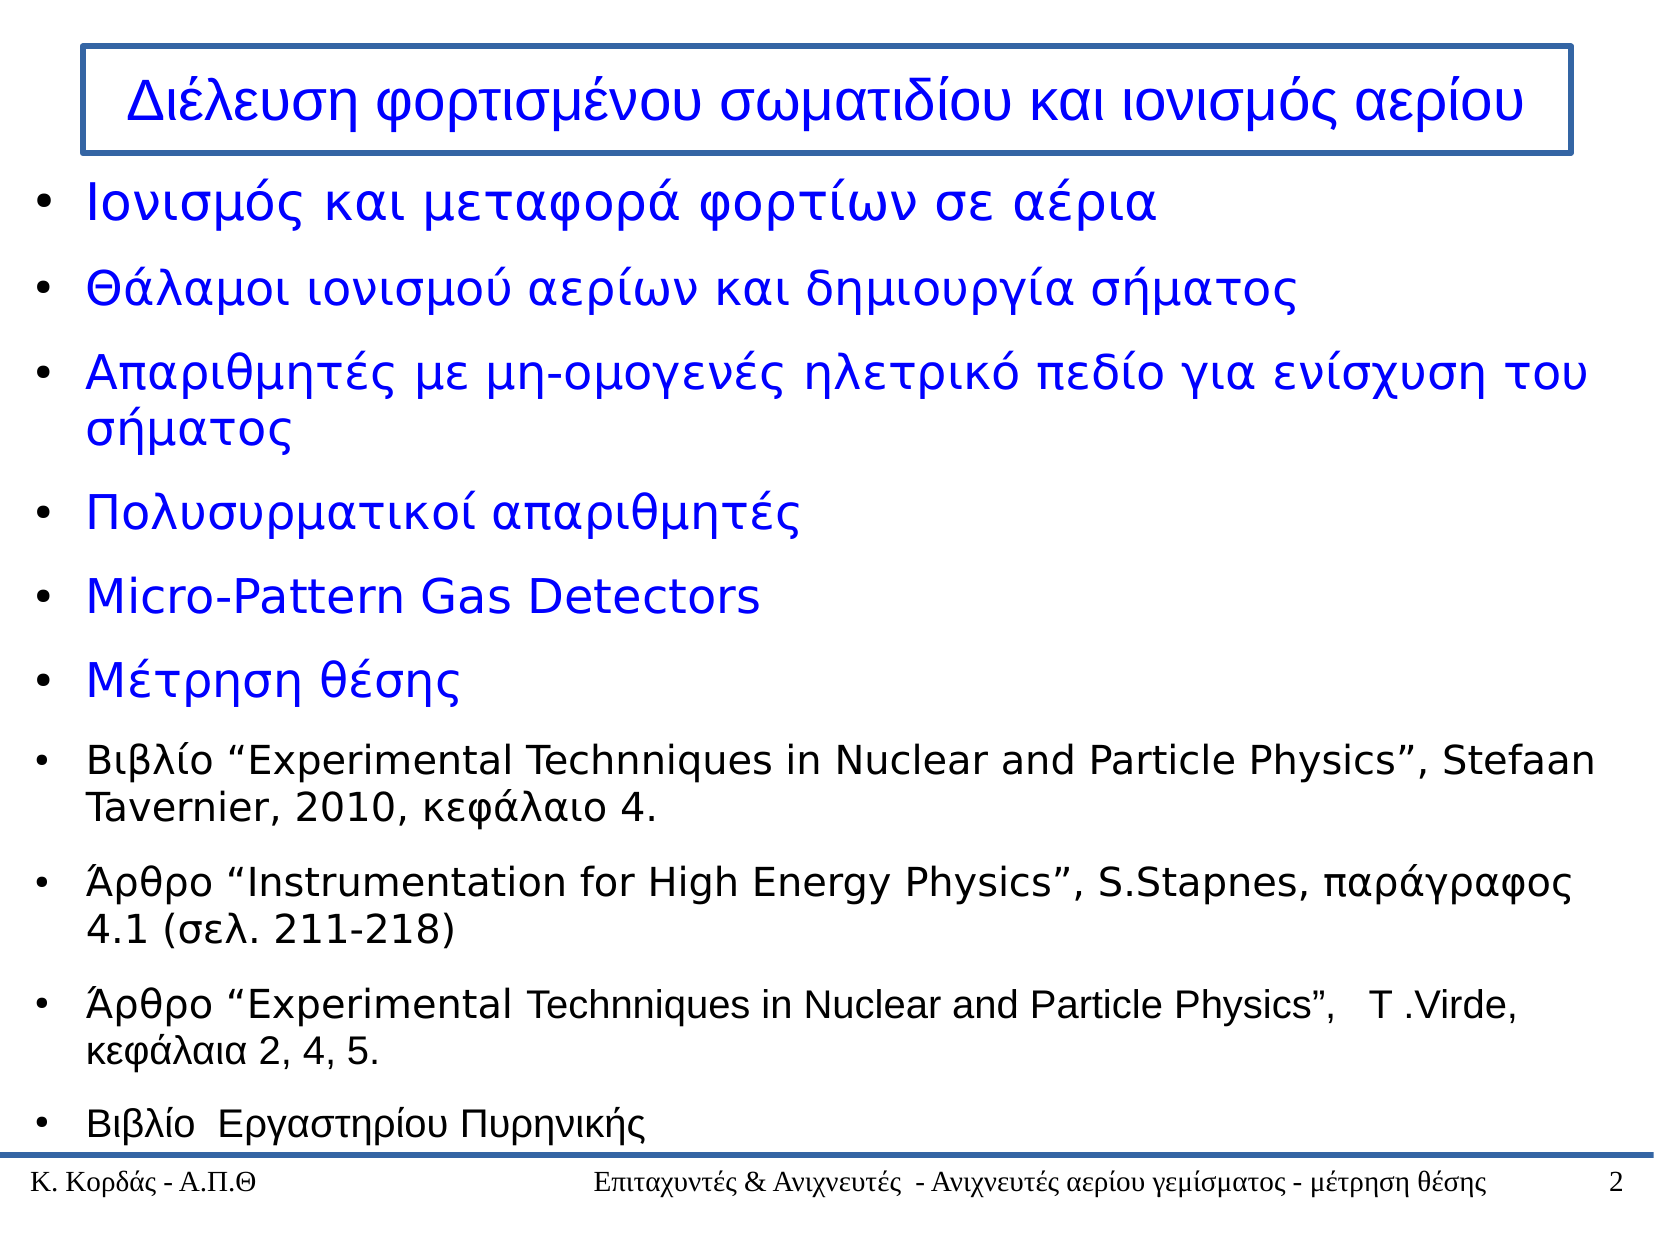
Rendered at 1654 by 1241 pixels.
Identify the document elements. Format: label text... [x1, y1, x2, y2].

title Διέλευση φορτισμένου σωματιδίου και ιονισμός αερίου [82, 46, 1571, 154]
list Ιονισμός και μεταφορά φορτίων σε αέρια Θάλαμοι ιονισμού αερίων και δημιουργία σήματος Απαριθμητές με μη-ομογενές ηλετρικό πεδίο για ενίσχυση του σήματος Πολυσυρματικοί απαριθμητές Micro-Pattern Gas Detectors Μέτρηση θέσης Βιβλίο “Experimental Technniques in Nuclear and Particle Physics”, Stefaan Tavernier, 2010, κεφάλαιο 4. Άρθρο “Instrumentation for High Energy Physics”, S.Stapnes, παράγραφος 4.1 (σελ. 211-218) Άρθρο “Experimental Technniques in Nuclear and Particle Physics”, Τ .Virde, κεφάλαια 2, 4, 5. Βιβλίο Εργαστηρίου Πυρηνικής [17, 172, 1621, 1156]
